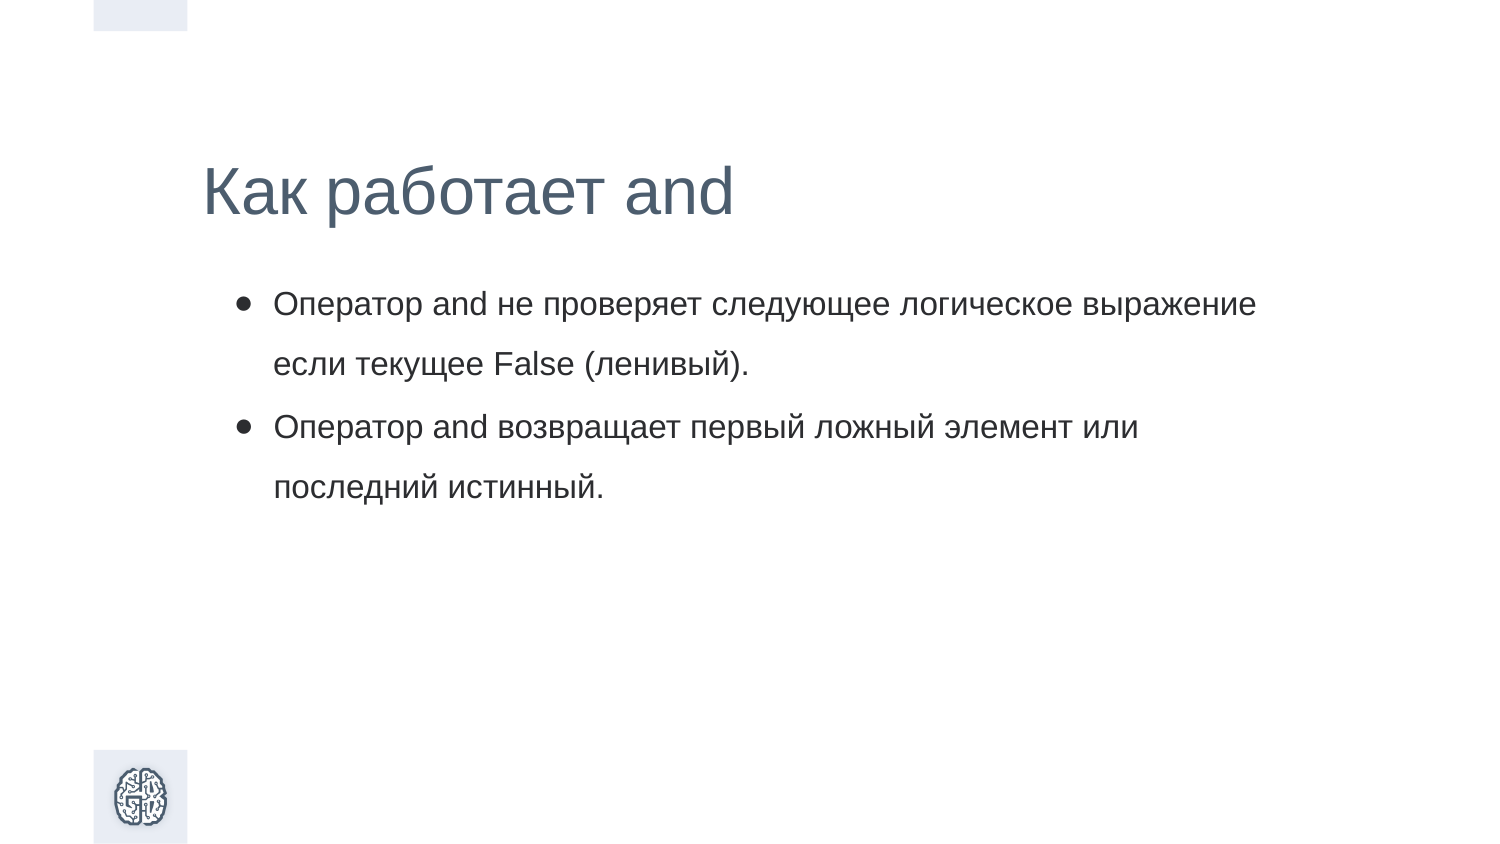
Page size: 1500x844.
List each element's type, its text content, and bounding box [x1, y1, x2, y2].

text_box Оператор and возвращает первый ложный элемент или последний истинный. [187, 408, 1313, 482]
text_box Оператор and не проверяет следующее логическое выражение если текущее False (ленивый). [187, 259, 1312, 384]
text_box Как работает and [187, 93, 1312, 259]
picture [106, 760, 175, 834]
